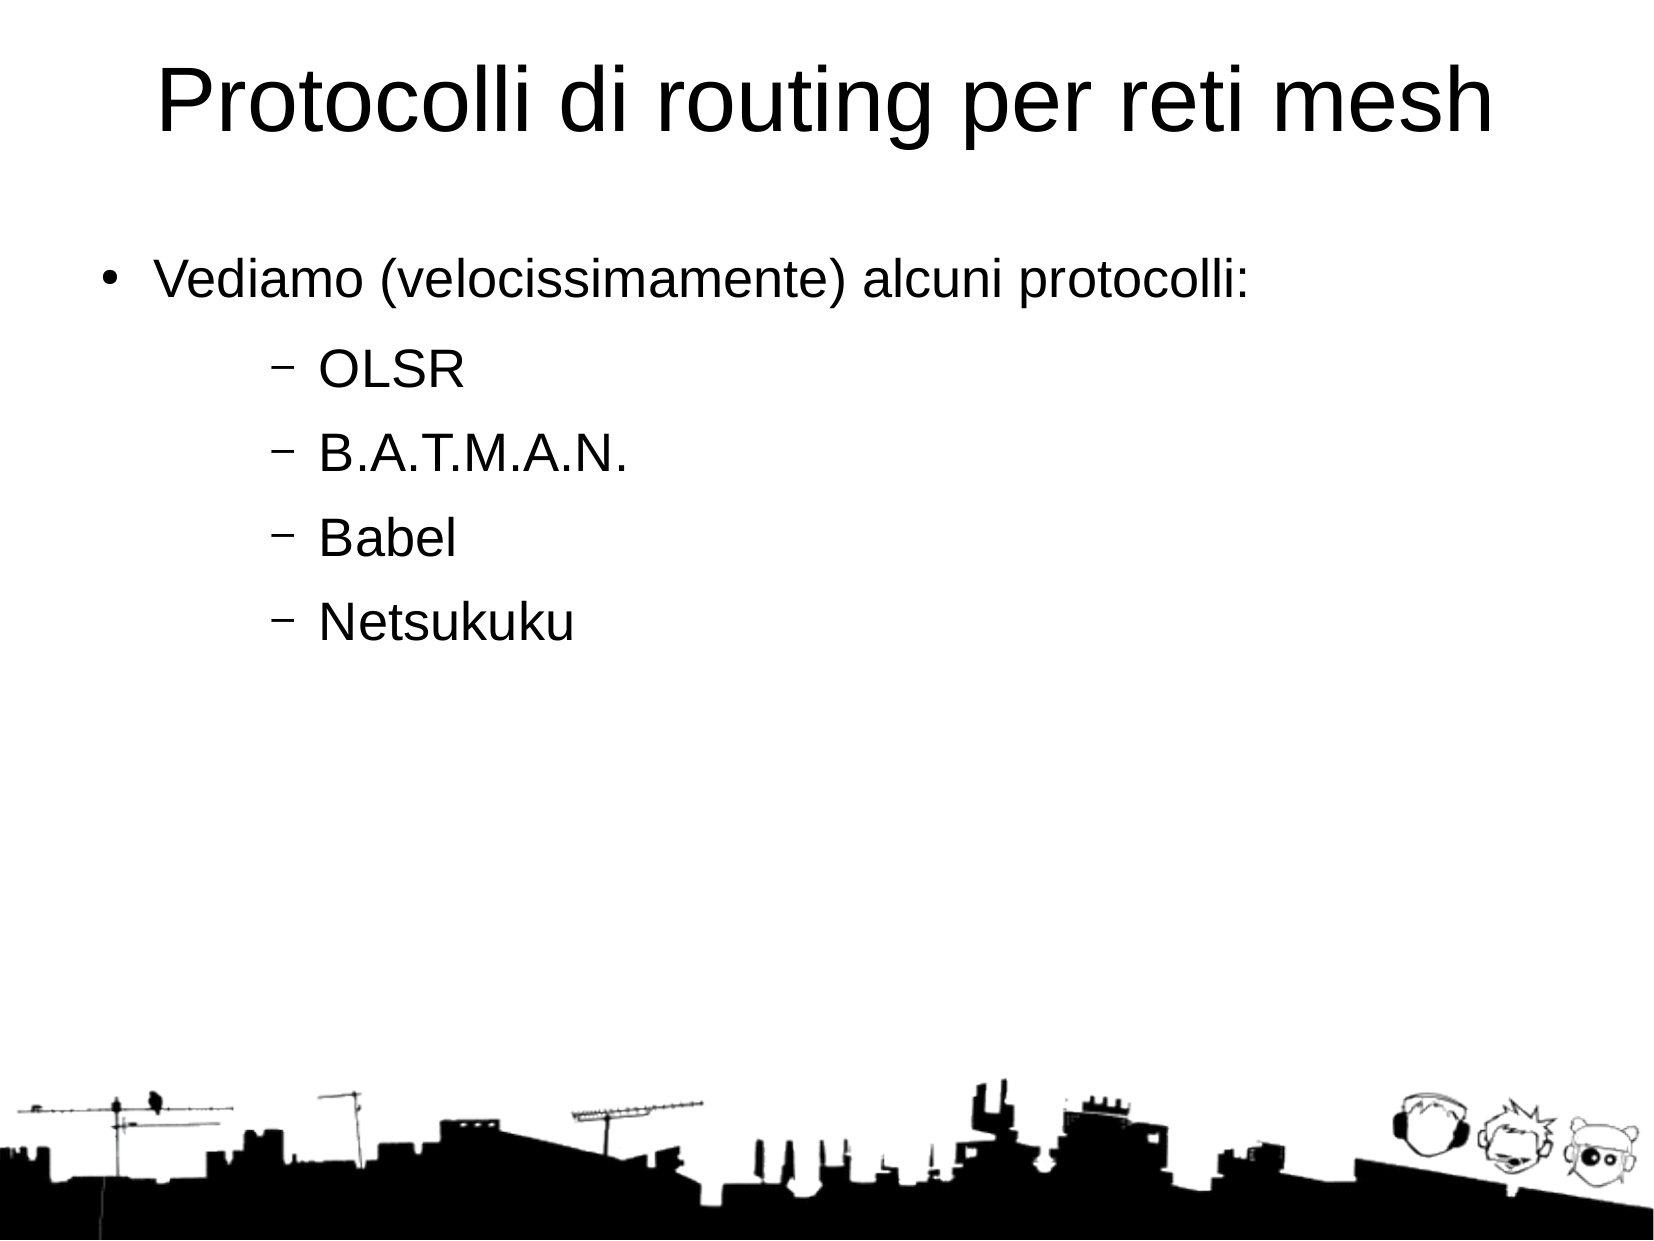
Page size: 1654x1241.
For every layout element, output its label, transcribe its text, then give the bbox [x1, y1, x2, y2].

picture [0, 1077, 1654, 1240]
list Vediamo (velocissimamente) alcuni protocolli: OLSR B.A.T.M.A.N. Babel Netsukuku [82, 248, 1576, 847]
title Protocolli di routing per reti mesh [82, 3, 1571, 196]
